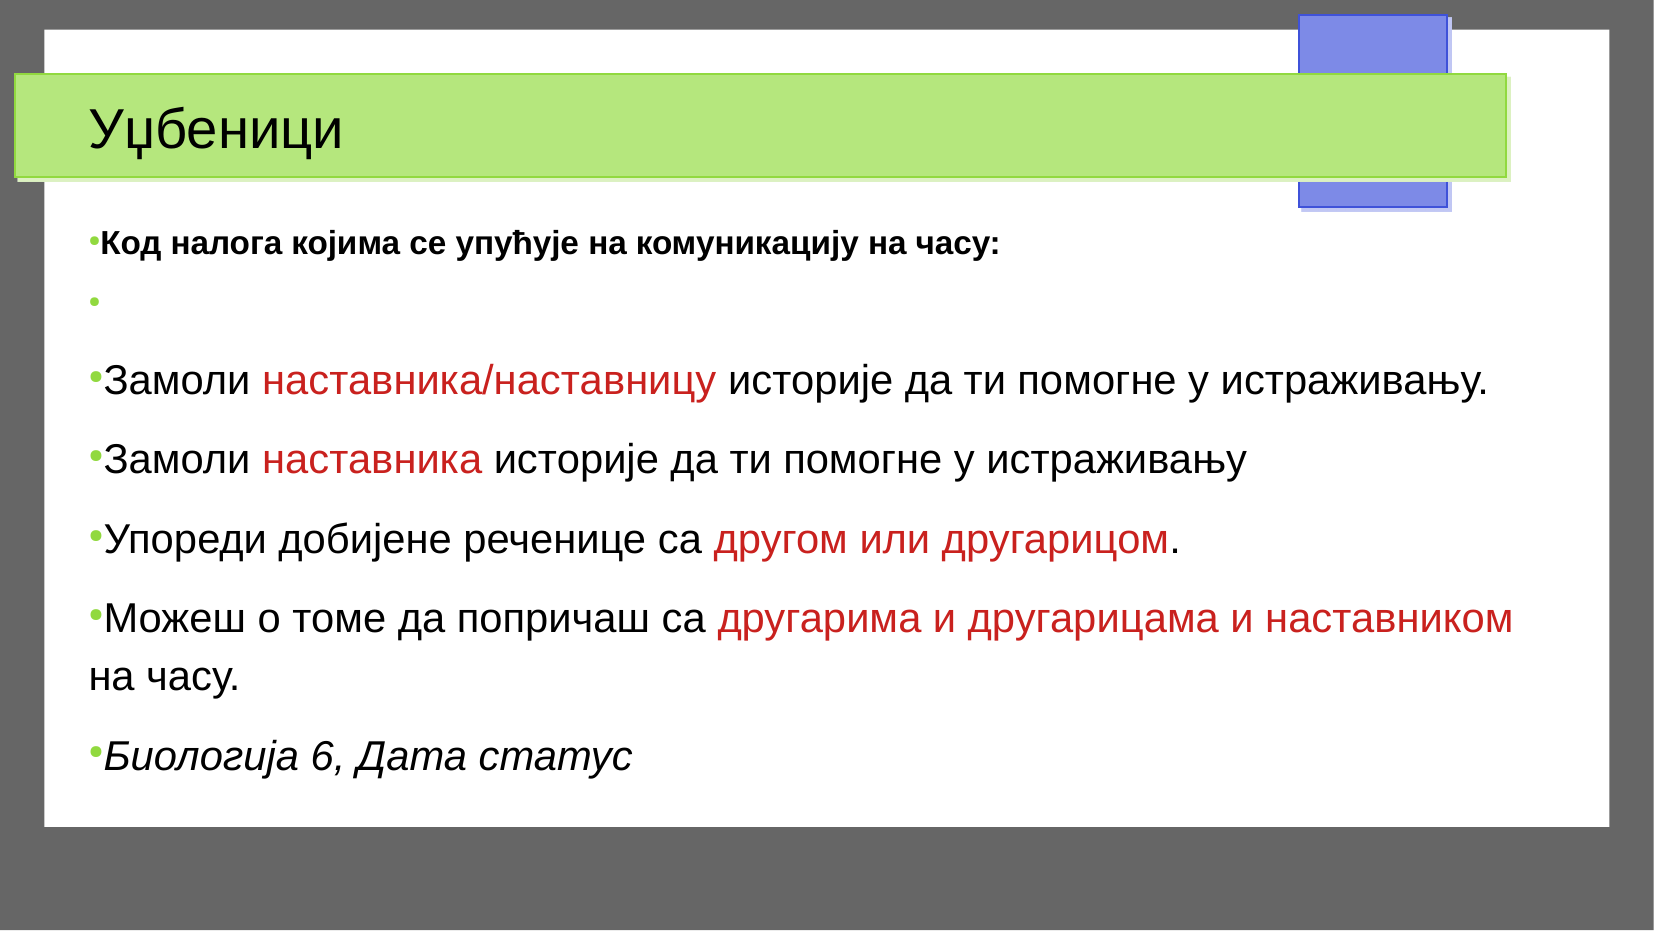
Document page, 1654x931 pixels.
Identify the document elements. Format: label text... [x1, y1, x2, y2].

title Уџбеници [88, 73, 1506, 178]
list Код налога којима се упућује на комуникацију на часу: Замоли наставника/наставницу историје да ти помогне у истраживању. Замоли наставника историје да ти помогне у истраживању Упореди добијене реченице са другом или другарицом. Можеш о томе да попричаш са другарима и другарицама и наставником на часу. Биологија 6, Дата статус [88, 221, 1565, 813]
